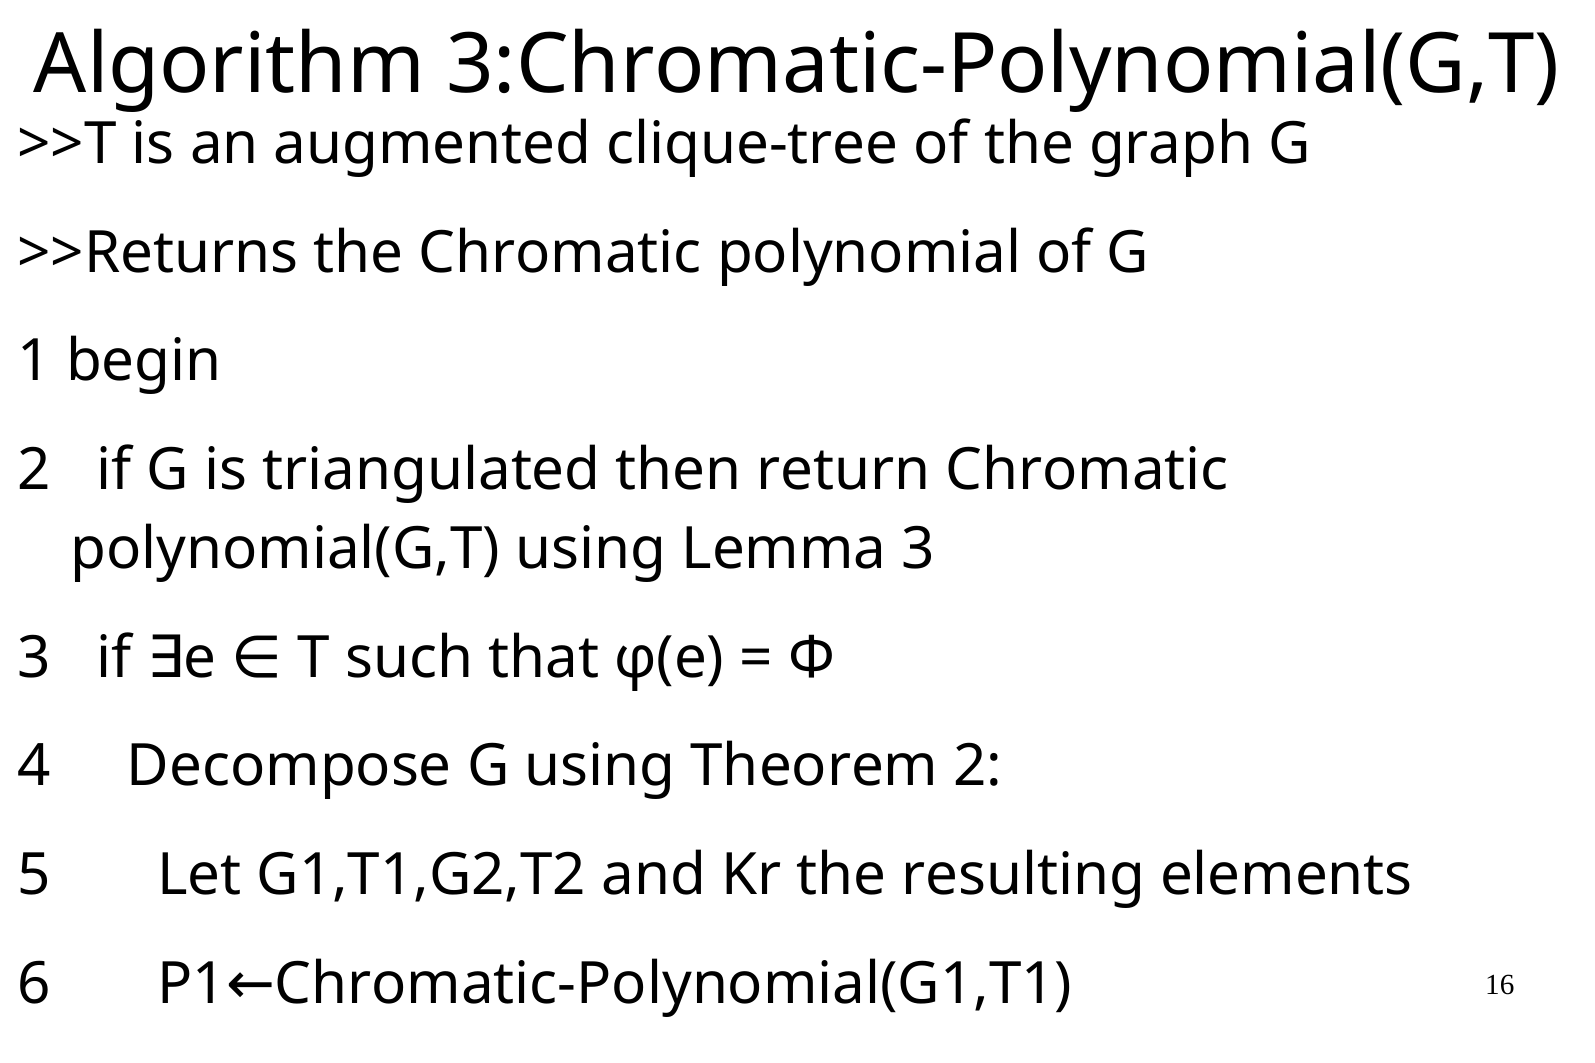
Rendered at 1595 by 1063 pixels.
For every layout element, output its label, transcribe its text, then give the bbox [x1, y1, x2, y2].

list >>T is an augmented clique-tree of the graph G >>Returns the Chromatic polynomial of G 1 begin 2 if G is triangulated then return Chromatic polynomial(G,T) using Lemma 3 3 if ∃e ∈ T such that φ(e) = Φ 4 Decompose G using Theorem 2: 5 Let G1,T1,G2,T2 and Kr the resulting elements 6 P1←Chromatic-Polynomial(G1,T1) 7 P2←Chromatic-Polynomial(G2,T2) 8 return P1 × P2/P(Kr) (裏に続く) [0, 101, 1595, 1063]
title Algorithm 3:Chromatic-Polynomial(G,T) [0, 0, 1595, 101]
